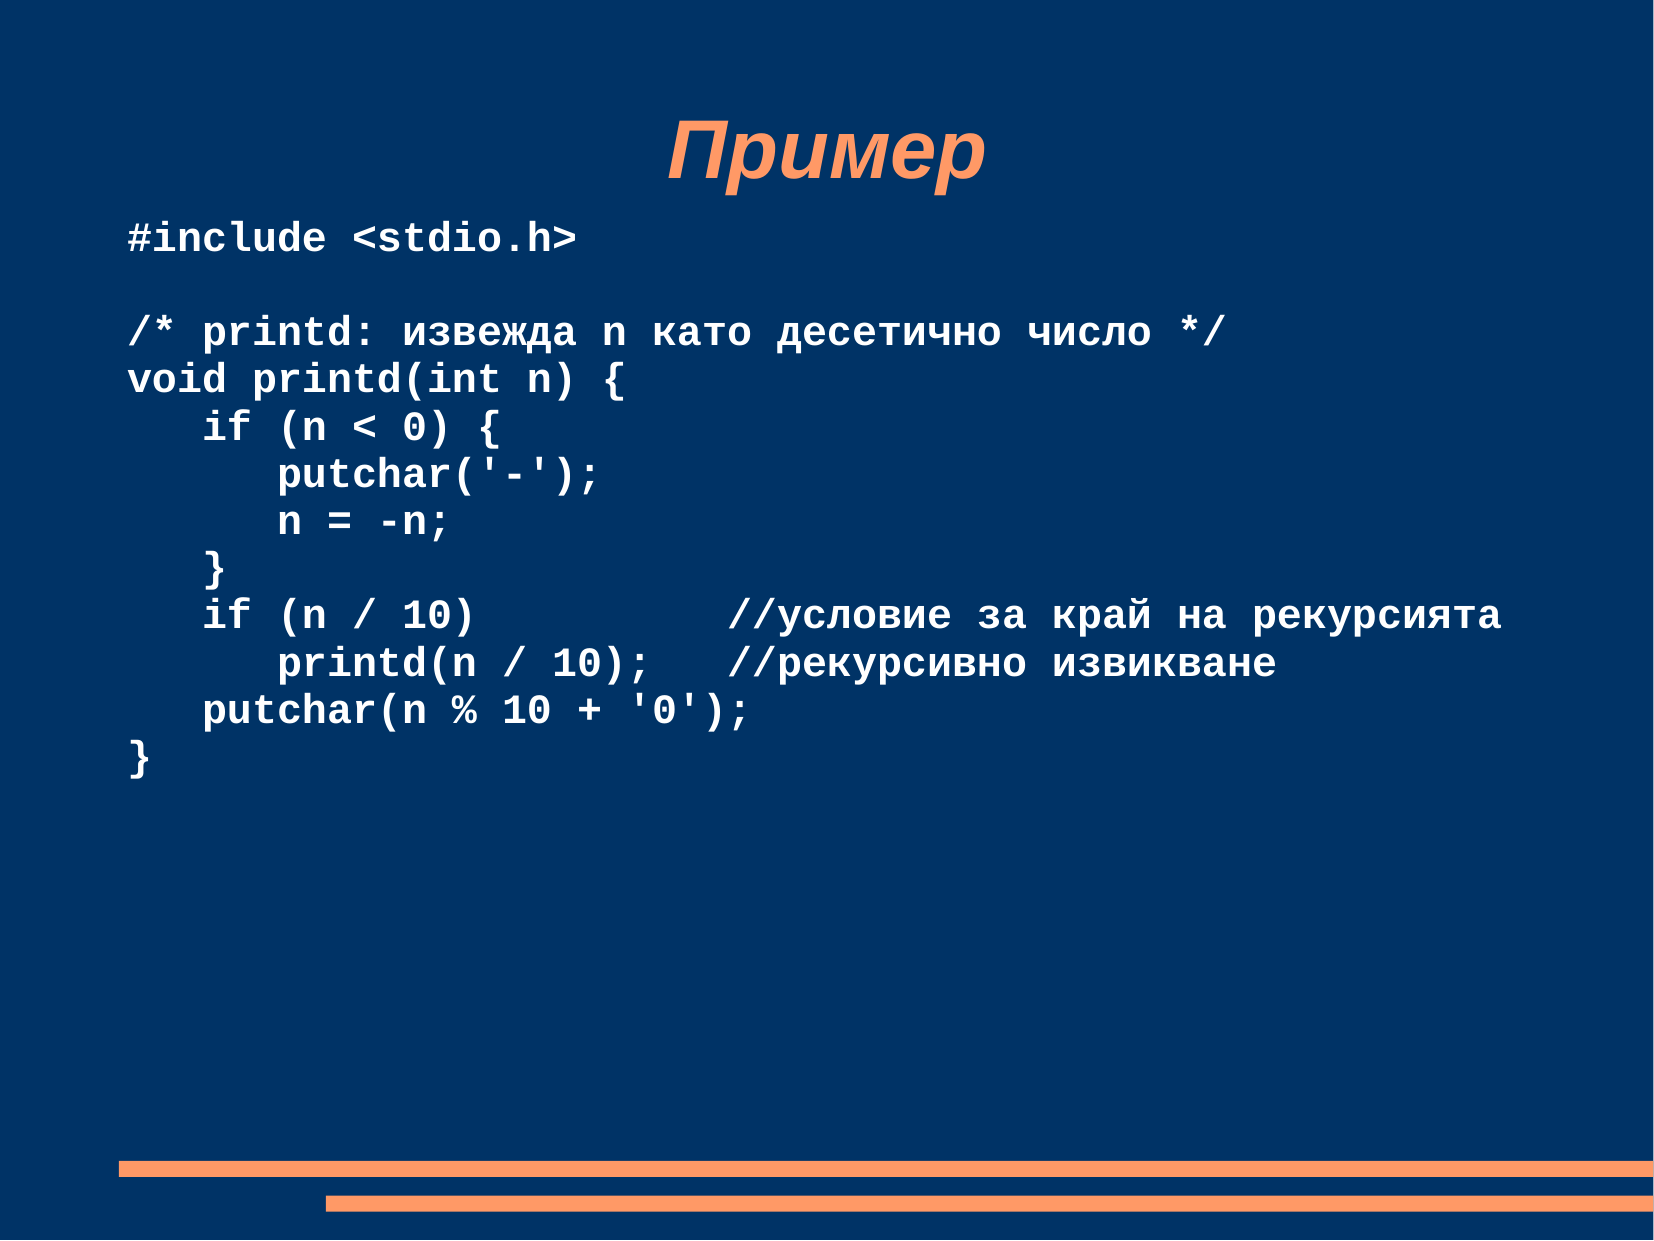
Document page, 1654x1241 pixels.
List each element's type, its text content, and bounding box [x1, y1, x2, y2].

title Пример [121, 46, 1534, 208]
text_box #include <stdio.h> /* printd: извежда n като десетично число */ void printd(int n) { if (n < 0) { putchar('-'); n = -n; } if (n / 10) //условие за край на рекурсията printd(n / 10); //рекурсивно извикване putchar(n % 10 + '0'); } [112, 208, 1626, 1007]
